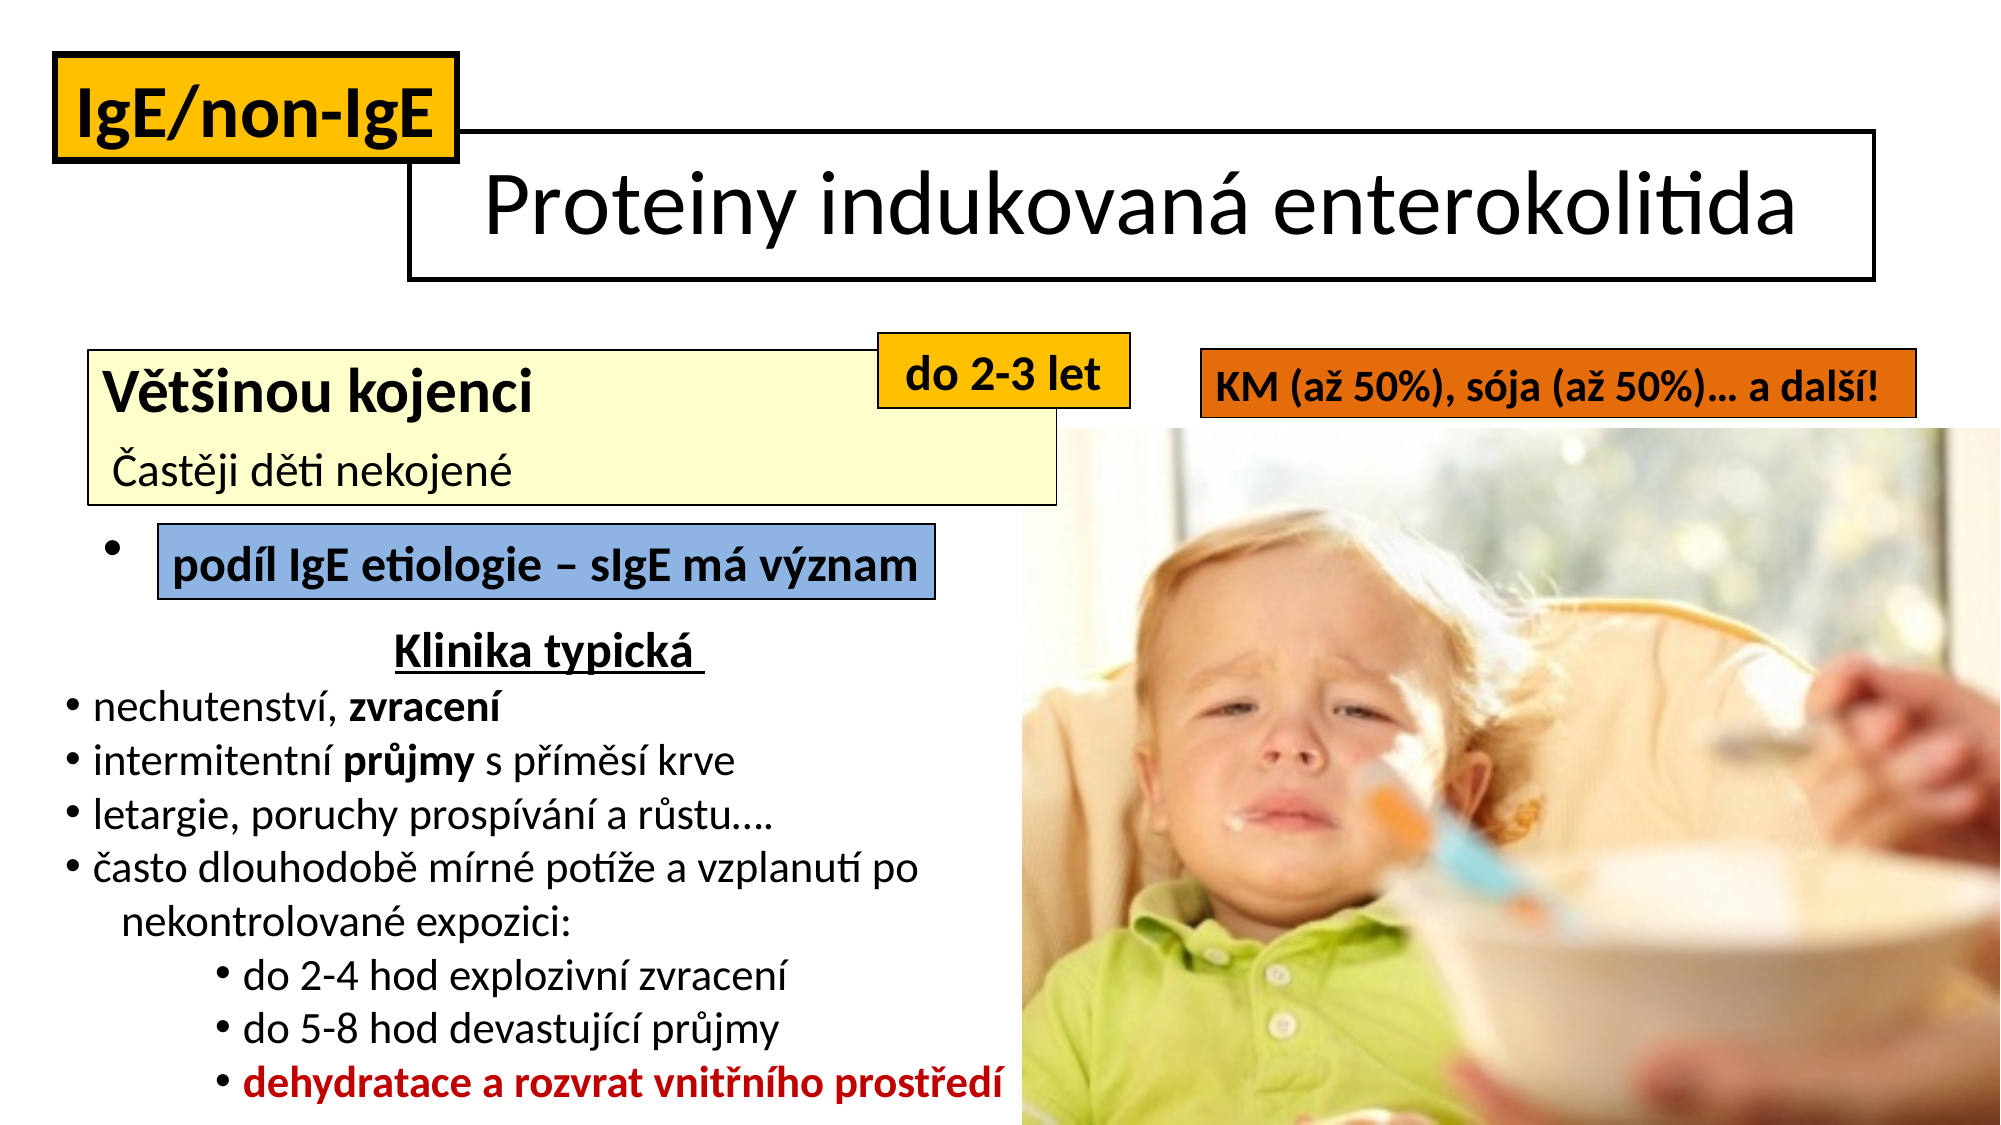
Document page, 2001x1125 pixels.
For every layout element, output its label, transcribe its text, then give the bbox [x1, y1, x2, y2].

text_box IgE/non-IgE [55, 54, 457, 161]
text_box KM (až 50%), sója (až 50%)… a další! [1201, 349, 1916, 418]
list Většinou kojenci Častěji děti nekojené [87, 349, 1057, 505]
text_box Proteiny indukovaná enterokolitida [409, 131, 1875, 280]
text_box do 2-3 let [878, 333, 1130, 408]
picture [1022, 428, 2000, 1125]
text_box Klinika typická nechutenství, zvracení intermitentní průjmy s příměsí krve letargie, poruchy prospívání a růstu…. často dlouhodobě mírné potíže a vzplanutí po nekontrolované expozici: do 2-4 hod explozivní zvracení do 5-8 hod devastující průjmy dehydratace a rozvrat vnitřního prostředí [50, 610, 1050, 1114]
text_box podíl IgE etiologie – sIgE má význam [158, 524, 935, 599]
